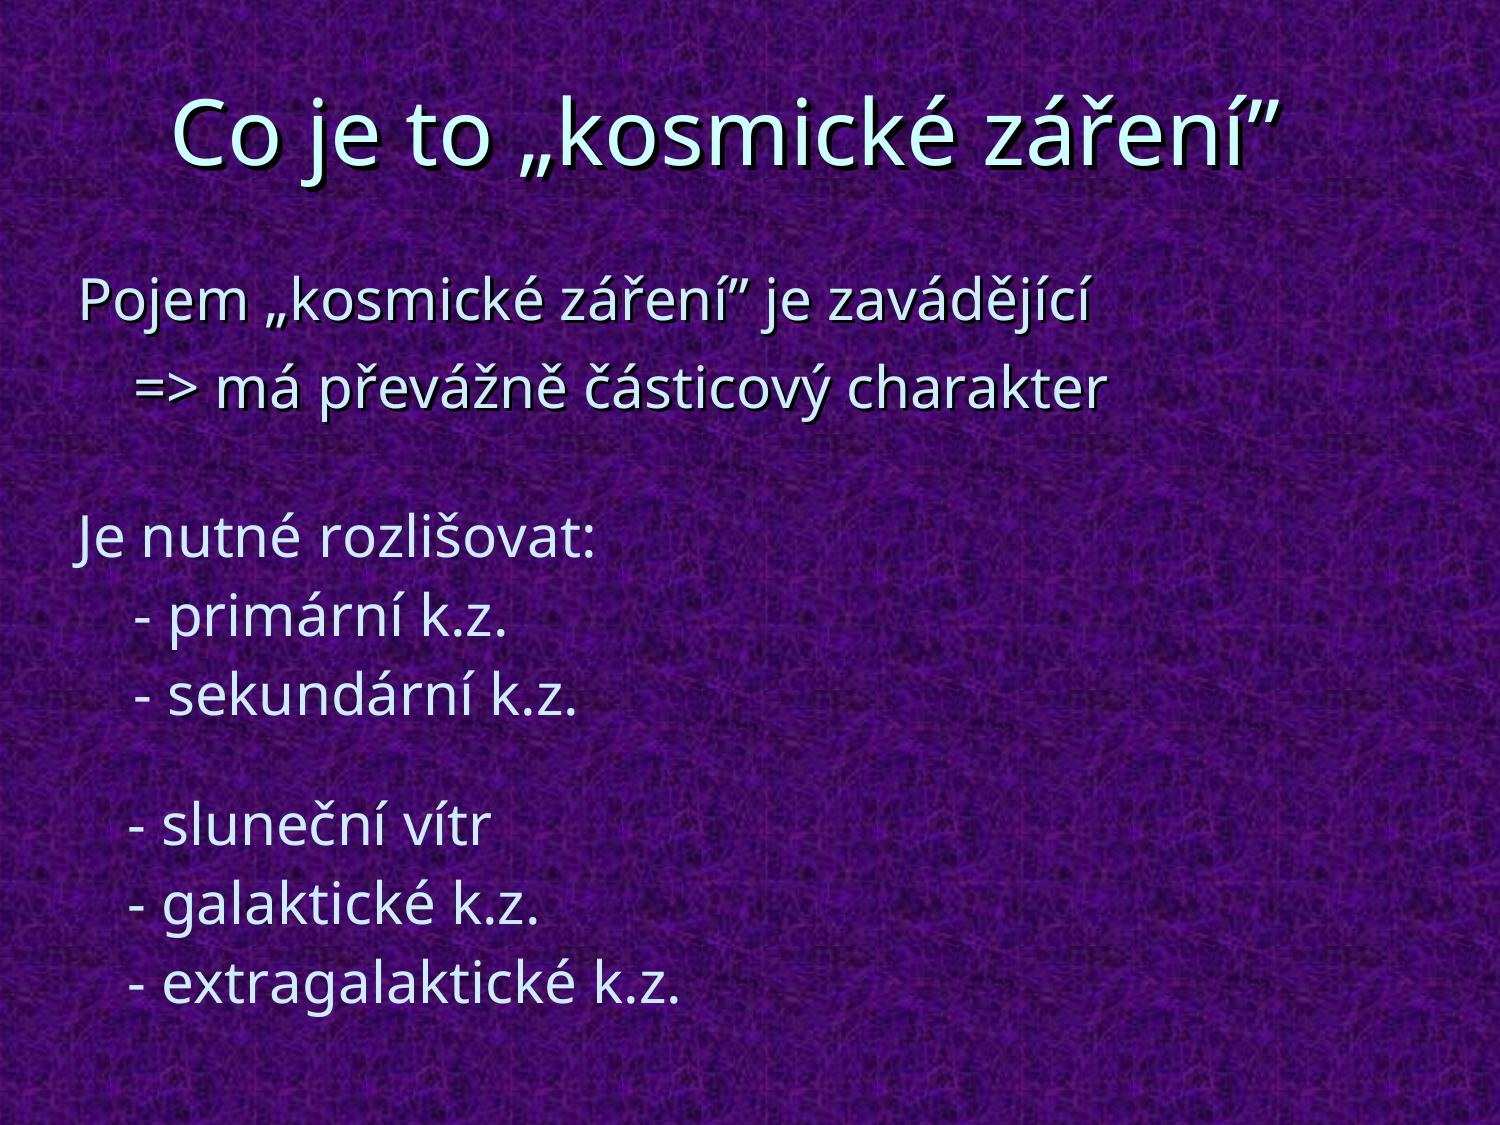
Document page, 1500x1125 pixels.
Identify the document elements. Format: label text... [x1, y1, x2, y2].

picture [0, 0, 1500, 1125]
title Co je to „kosmické záření” [87, 74, 1363, 200]
text_box - sluneční vítr - galaktické k.z. - extragalaktické k.z. [112, 774, 838, 1075]
list Pojem „kosmické záření” je zavádějící => má převážně částicový charakter [62, 249, 1450, 413]
text_box Je nutné rozlišovat: - primární k.z. - sekundární k.z. [62, 487, 1475, 750]
